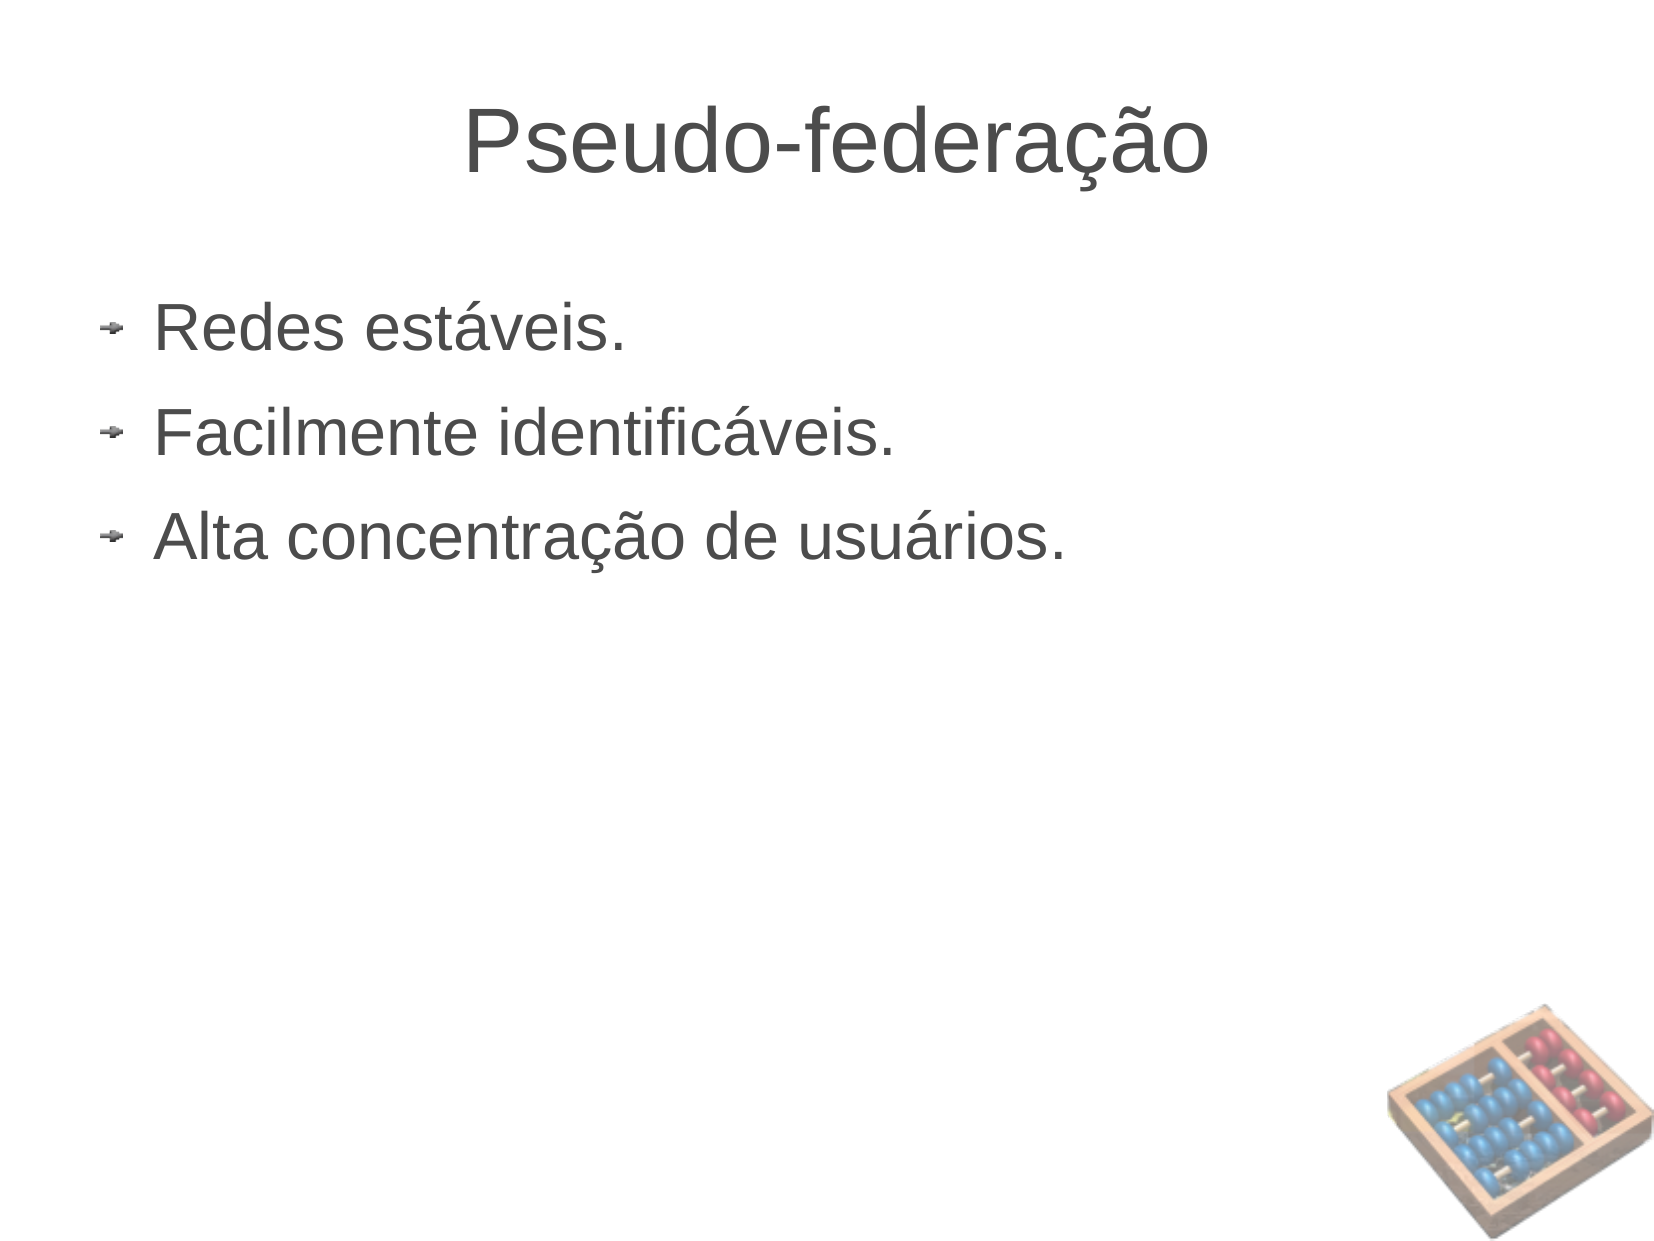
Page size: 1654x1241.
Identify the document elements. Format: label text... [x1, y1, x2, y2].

title Pseudo-federação [75, 44, 1601, 238]
list Redes estáveis. Facilmente identificáveis. Alta concentração de usuários. [82, 290, 1571, 1109]
